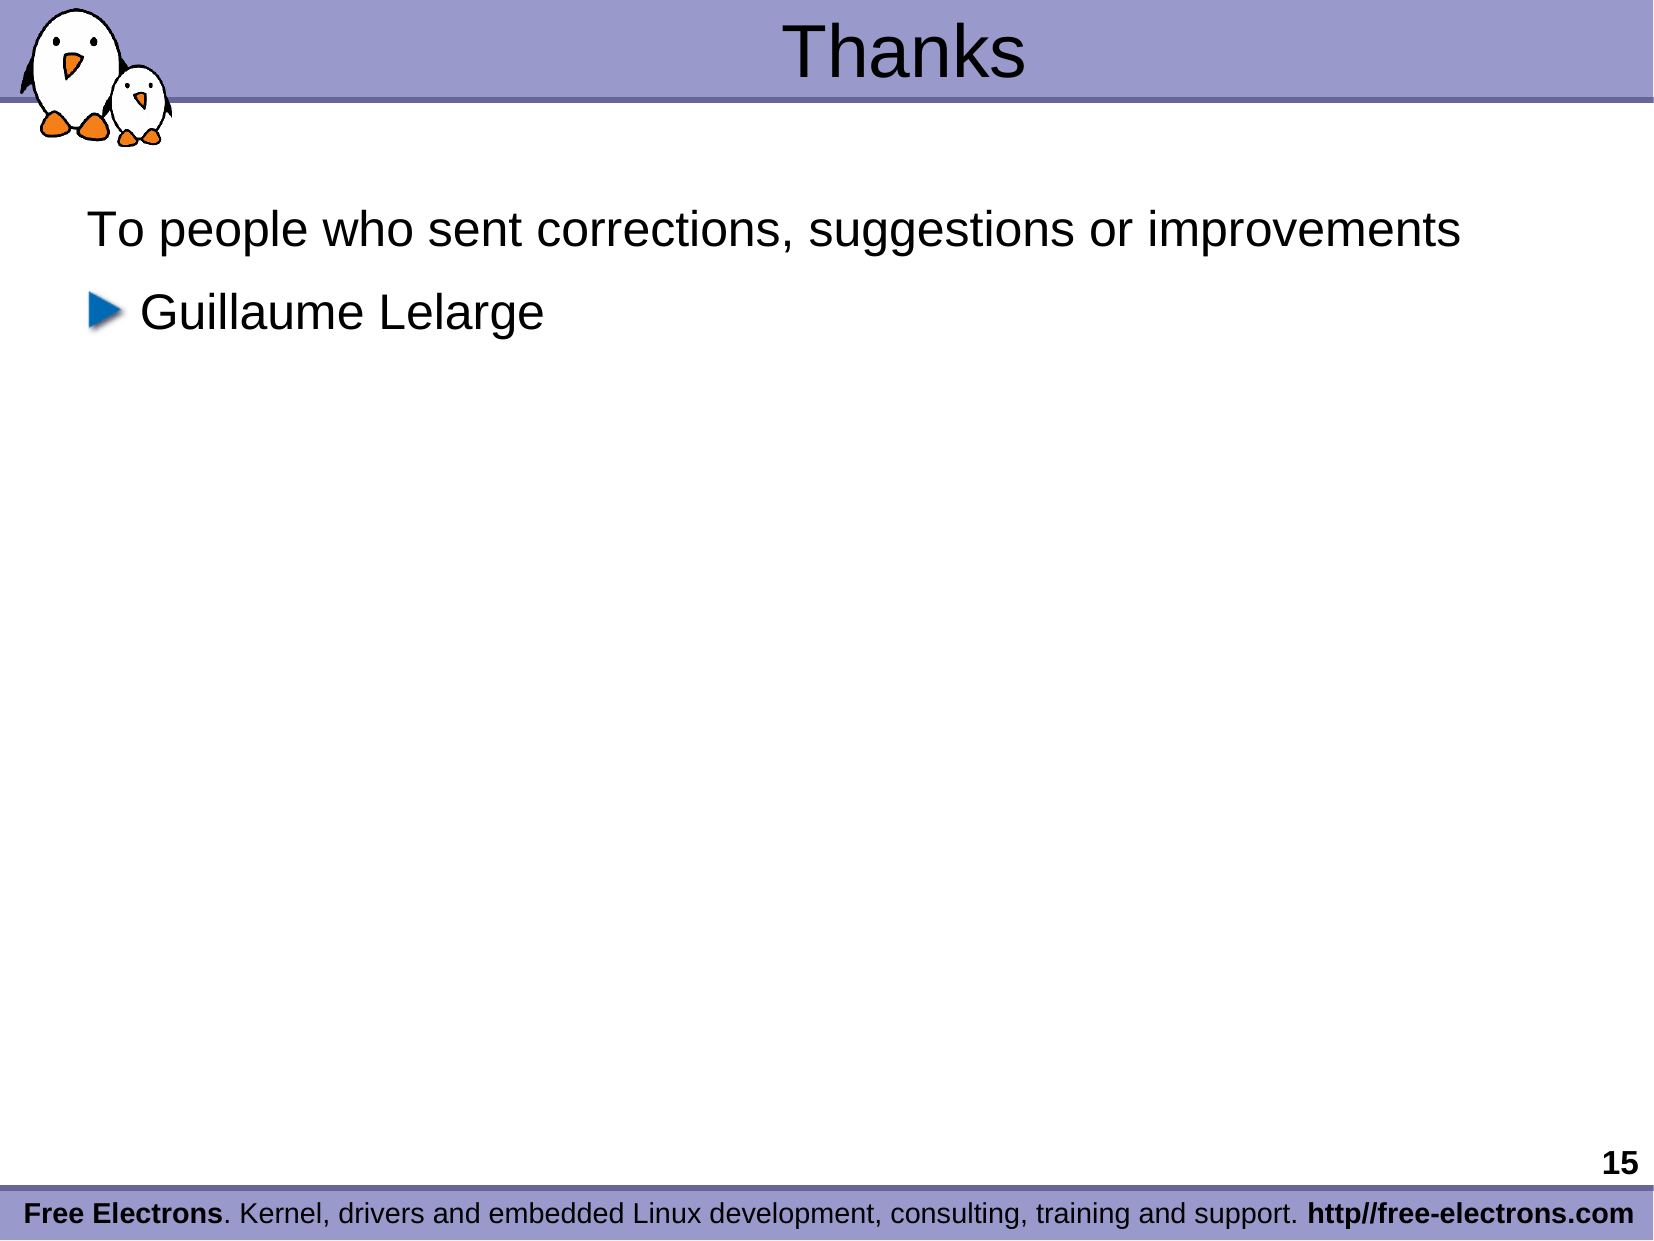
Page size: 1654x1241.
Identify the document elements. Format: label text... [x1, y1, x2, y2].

picture [20, 8, 172, 147]
title Thanks [178, 4, 1631, 98]
list To people who sent corrections, suggestions or improvements Guillaume Lelarge [68, 201, 1592, 1118]
